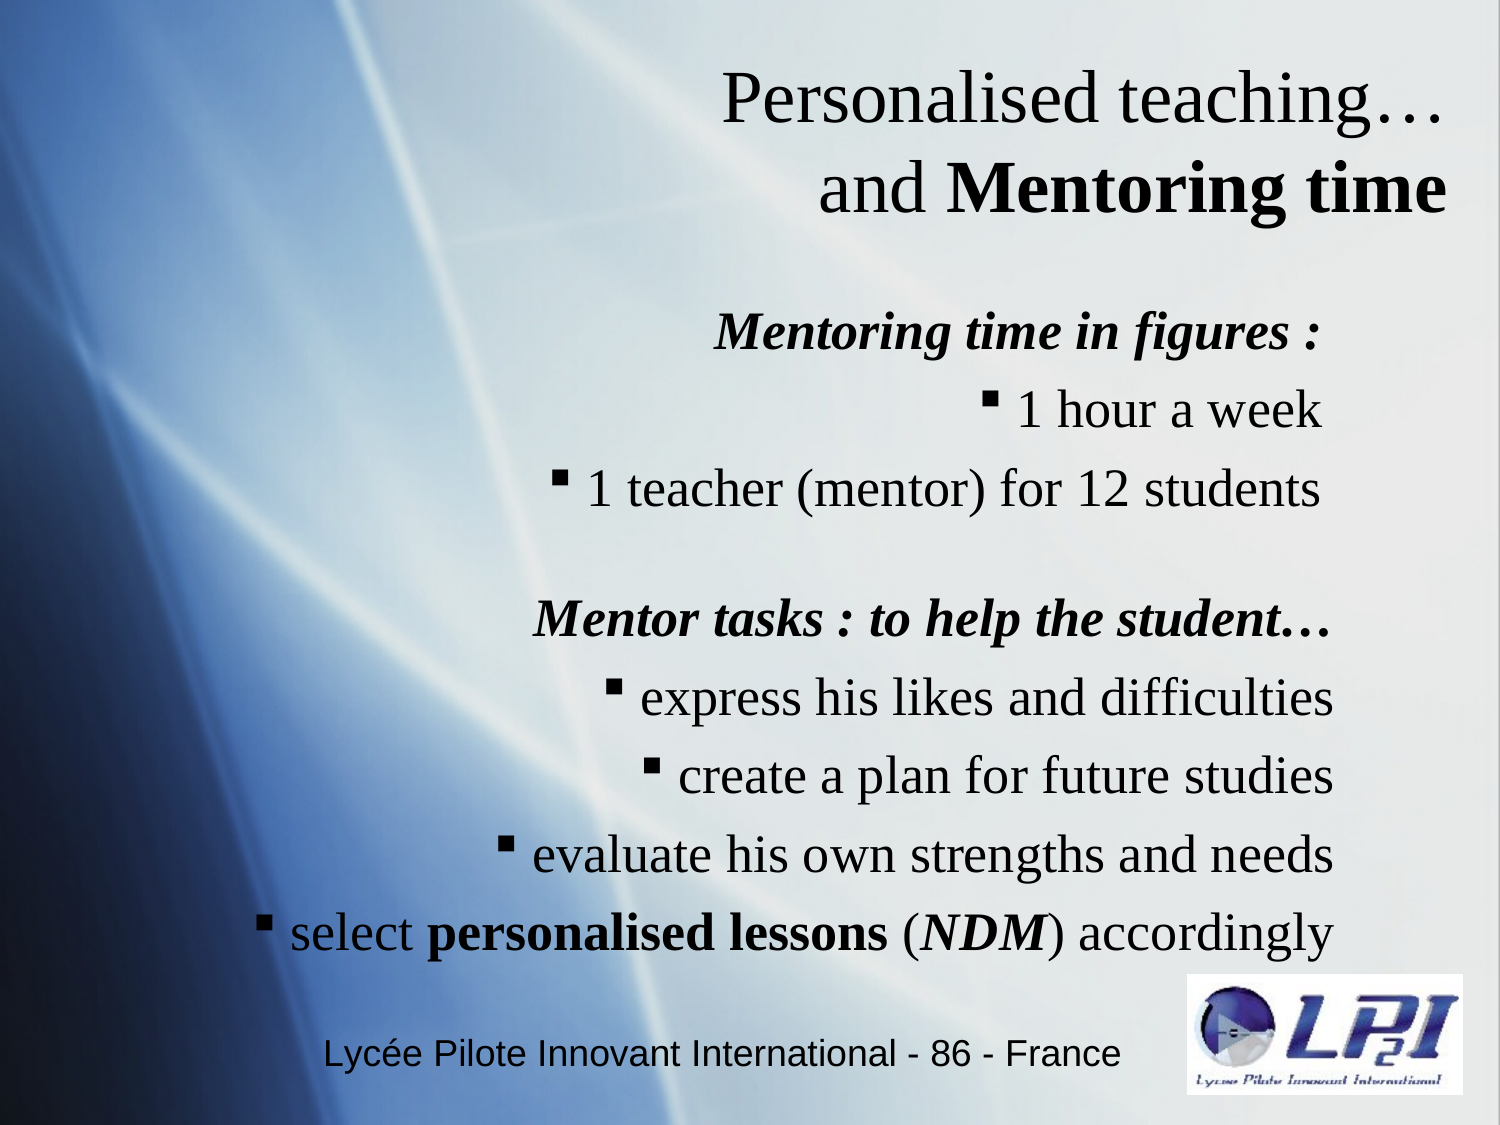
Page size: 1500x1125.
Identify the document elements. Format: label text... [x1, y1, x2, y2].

subtitle Mentoring time in figures : 1 hour a week 1 teacher (mentor) for 12 students [274, 287, 1338, 525]
picture [0, 0, 1500, 1125]
title Personalised teaching… and Mentoring time [687, 24, 1463, 251]
text_box Lycée Pilote Innovant International - 86 - France [308, 1020, 1137, 1082]
text_box Mentor tasks : to help the student… express his likes and difficulties create a plan for future studies evaluate his own strengths and needs select personalised lessons (NDM) accordingly [225, 575, 1351, 775]
